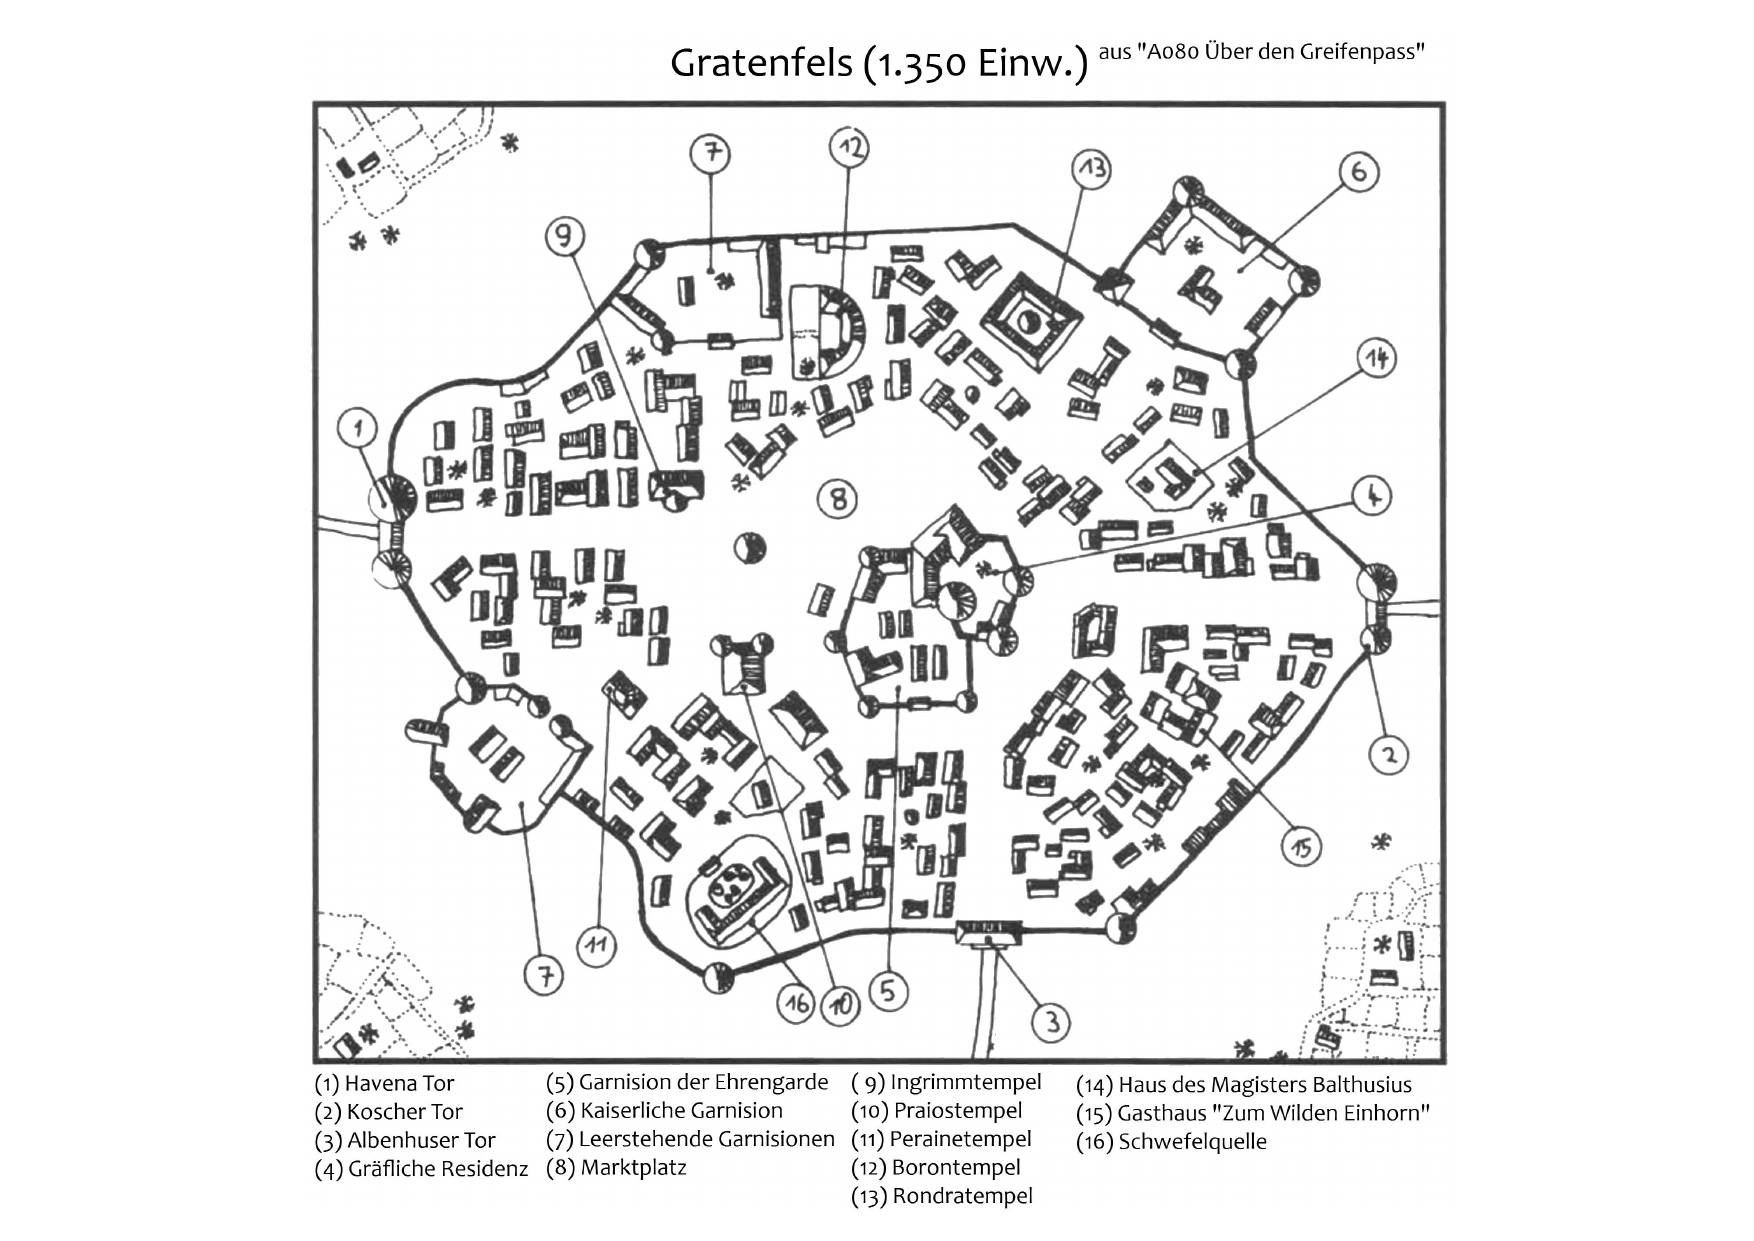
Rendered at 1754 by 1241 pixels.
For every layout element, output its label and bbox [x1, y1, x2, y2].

picture [299, 30, 1459, 1212]
